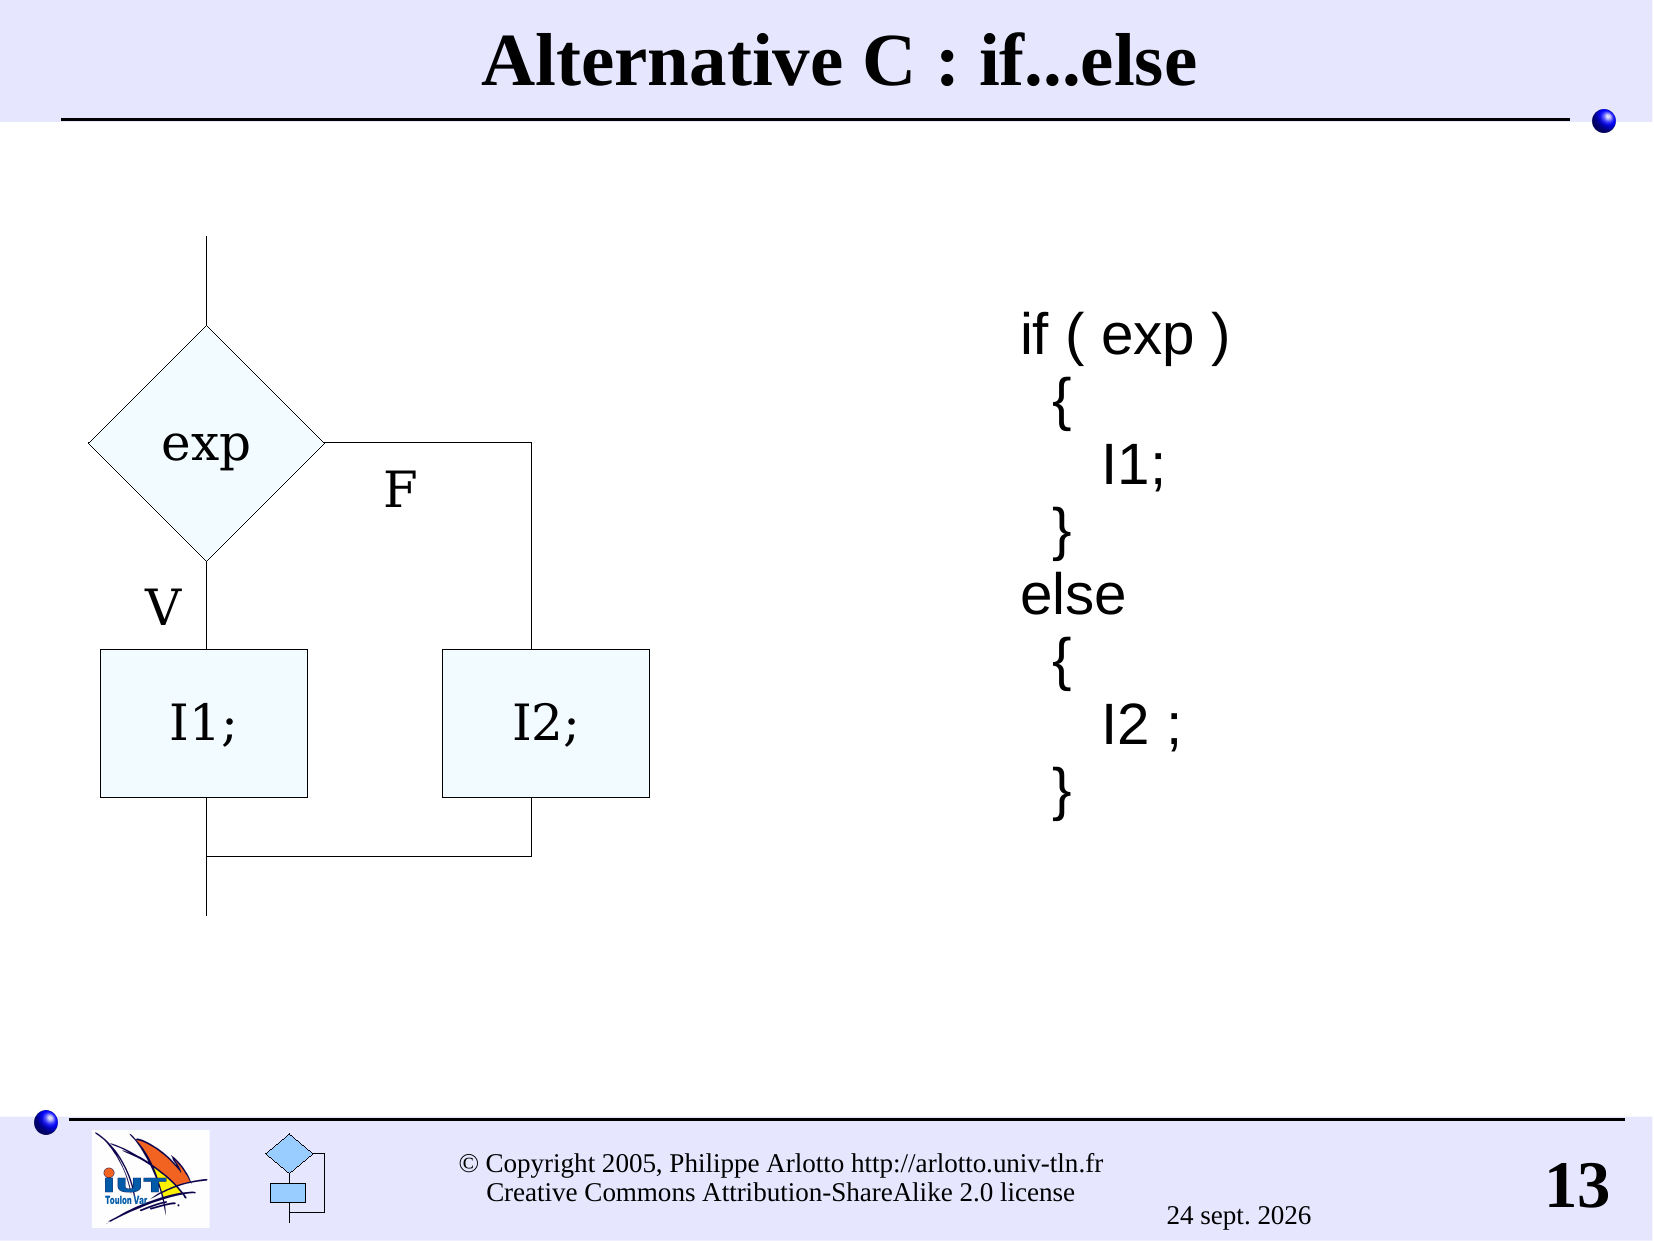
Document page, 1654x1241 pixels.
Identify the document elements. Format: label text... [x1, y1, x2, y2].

text_box V [145, 578, 183, 638]
title Alternative C : if...else [95, 14, 1585, 107]
text_box I1; [100, 649, 308, 798]
text_box if ( exp ) { I1; } else { I2 ; } [1003, 301, 1232, 821]
text_box exp [88, 325, 325, 561]
text_box I2; [442, 649, 650, 798]
text_box F [383, 460, 419, 519]
